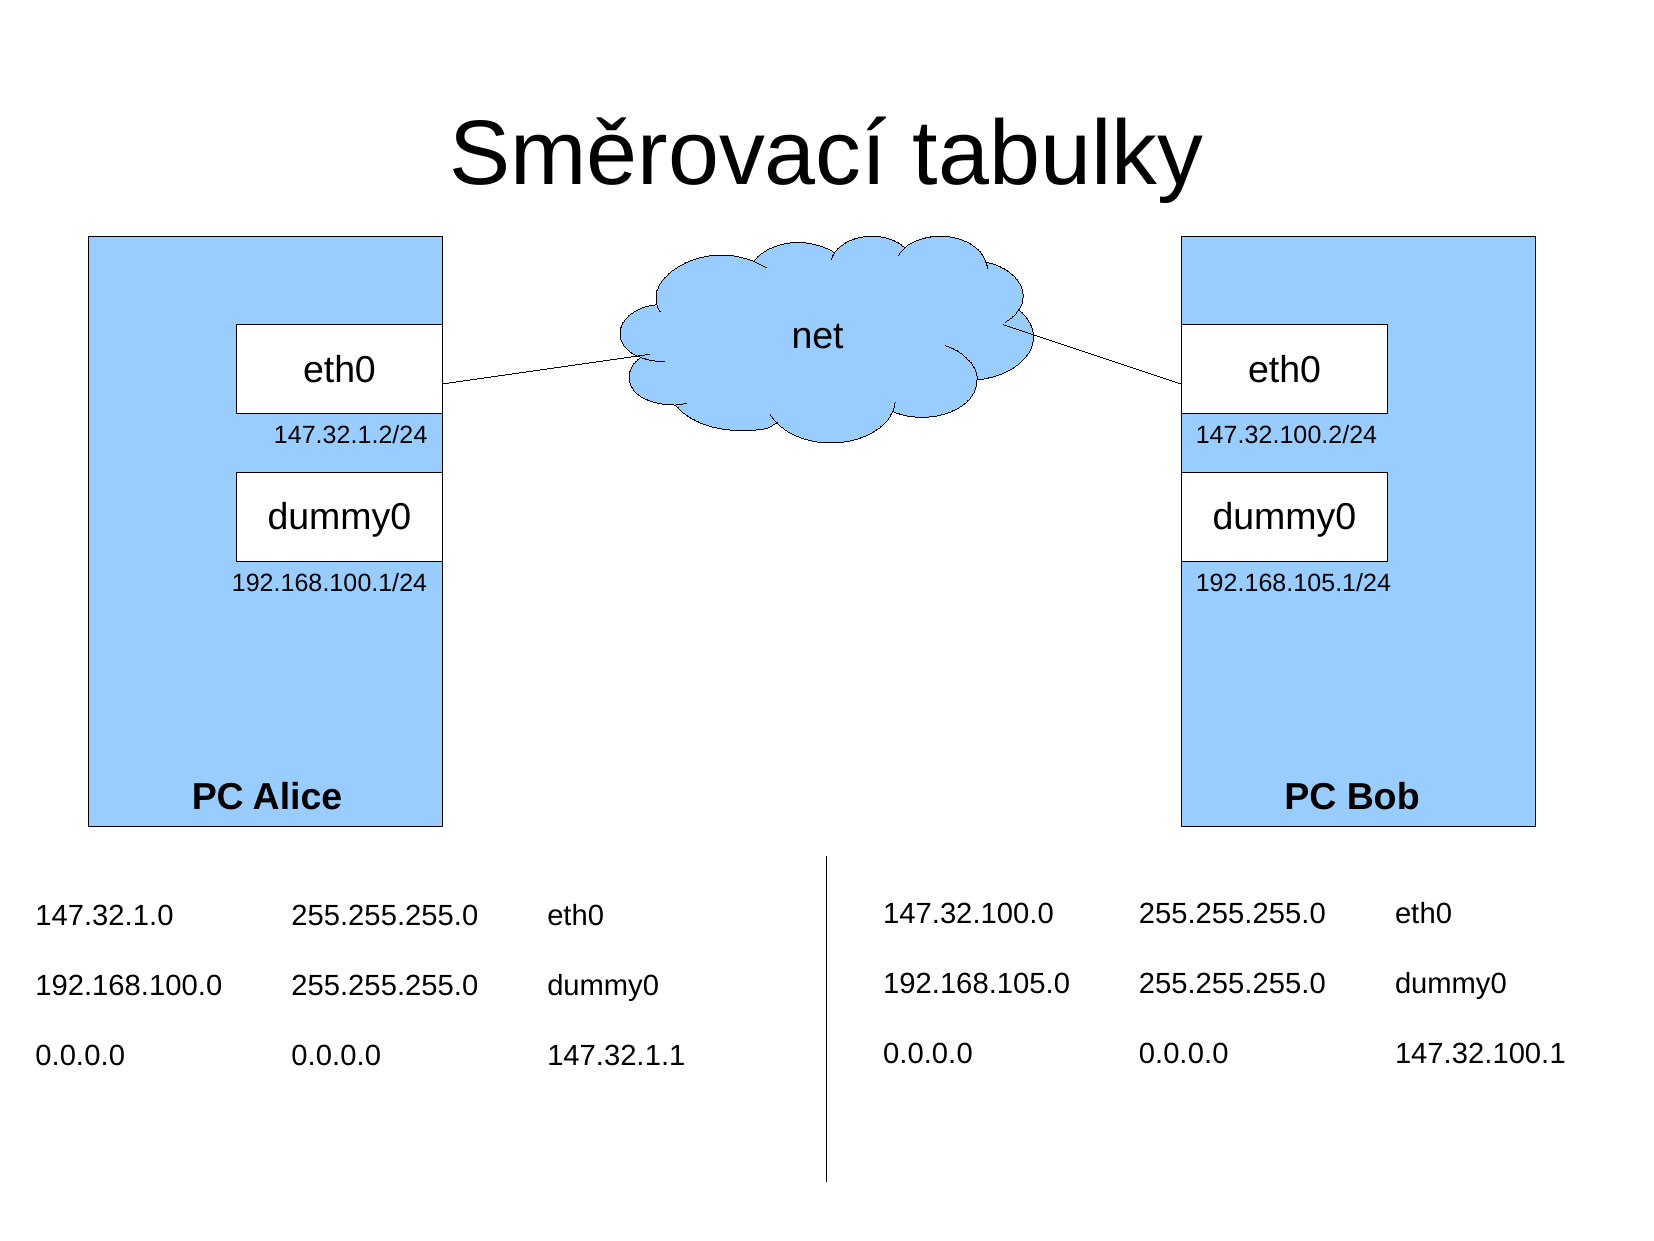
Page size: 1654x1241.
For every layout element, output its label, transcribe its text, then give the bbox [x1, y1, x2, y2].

table_cell dummy0 [542, 964, 797, 1033]
text_box dummy0 [236, 472, 443, 561]
table_cell 192.168.100.0 [30, 964, 285, 1033]
table_cell 147.32.100.1 [1390, 1033, 1645, 1105]
text_box 192.168.105.1/24 [1181, 561, 1407, 604]
table_cell 0.0.0.0 [30, 1034, 285, 1107]
table_cell 0.0.0.0 [878, 1033, 1133, 1105]
table_header eth0 [1390, 892, 1645, 961]
table_header 255.255.255.0 [286, 894, 541, 963]
table_cell 0.0.0.0 [1134, 1033, 1389, 1105]
text_box net [620, 250, 1034, 443]
text_box 147.32.100.2/24 [1181, 413, 1393, 457]
table_cell 147.32.1.1 [542, 1034, 797, 1107]
table_header 147.32.100.0 [878, 892, 1133, 961]
table_header 147.32.1.0 [30, 894, 285, 963]
table_cell 255.255.255.0 [286, 964, 541, 1033]
table_cell 0.0.0.0 [286, 1034, 541, 1107]
text_box PC Bob [1269, 767, 1435, 825]
text_box [1181, 250, 1536, 827]
table_cell 255.255.255.0 [1134, 962, 1389, 1032]
table_header 255.255.255.0 [1134, 892, 1389, 961]
table_header eth0 [542, 894, 797, 963]
text_box dummy0 [1181, 472, 1388, 561]
text_box eth0 [1181, 324, 1388, 413]
table_cell 192.168.105.0 [878, 962, 1133, 1032]
text_box 147.32.1.2/24 [259, 413, 443, 457]
text_box eth0 [236, 324, 443, 414]
title Směrovací tabulky [82, 56, 1571, 250]
text_box 192.168.100.1/24 [217, 561, 443, 604]
text_box [88, 250, 443, 827]
table_cell dummy0 [1390, 962, 1645, 1032]
text_box PC Alice [177, 767, 358, 825]
